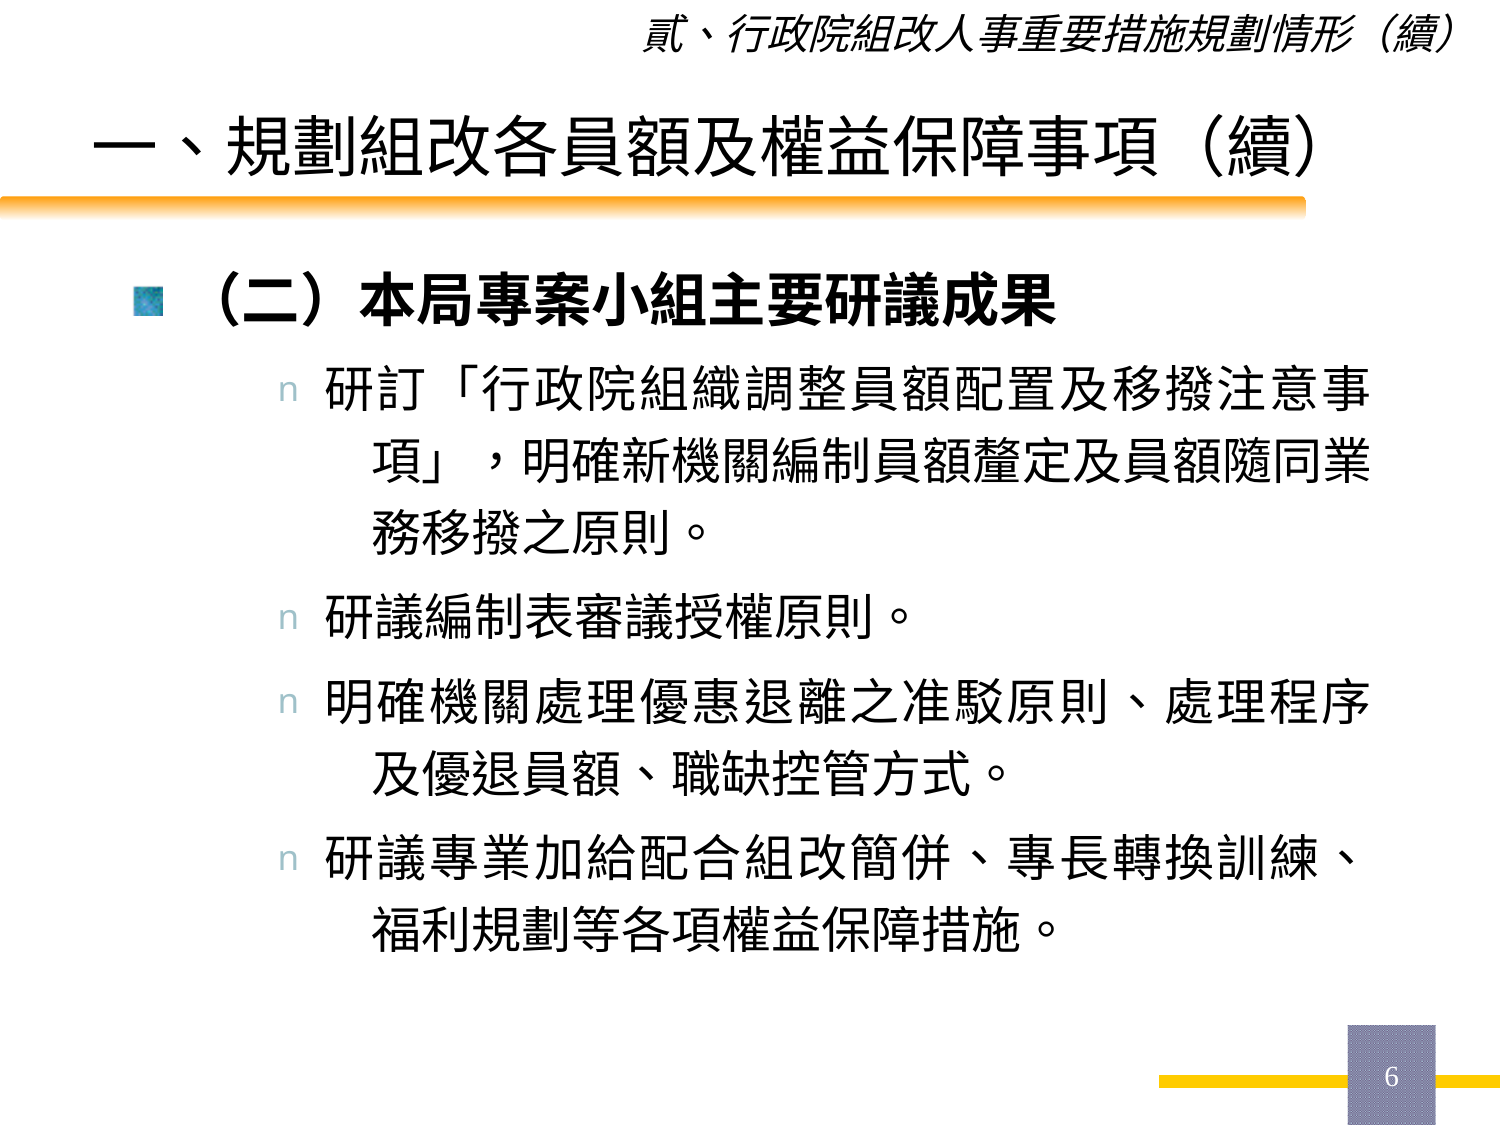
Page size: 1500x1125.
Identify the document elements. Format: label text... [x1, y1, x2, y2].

list （二）本局專案小組主要研議成果 研訂「行政院組織調整員額配置及移撥注意事項」，明確新機關編制員額釐定及員額隨同業務移撥之原則。 研議編制表審議授權原則。 明確機關處理優惠退離之准駁原則、處理程序及優退員額、職缺控管方式。 研議專業加給配合組改簡併、專長轉換訓練、福利規劃等各項權益保障措施。 [112, 255, 1388, 1063]
text_box 貳、行政院組改人事重要措施規劃情形（續） [626, 0, 1500, 66]
title 一、規劃組改各員額及權益保障事項（續） [76, 54, 1413, 193]
text_box [1347, 1025, 1436, 1125]
